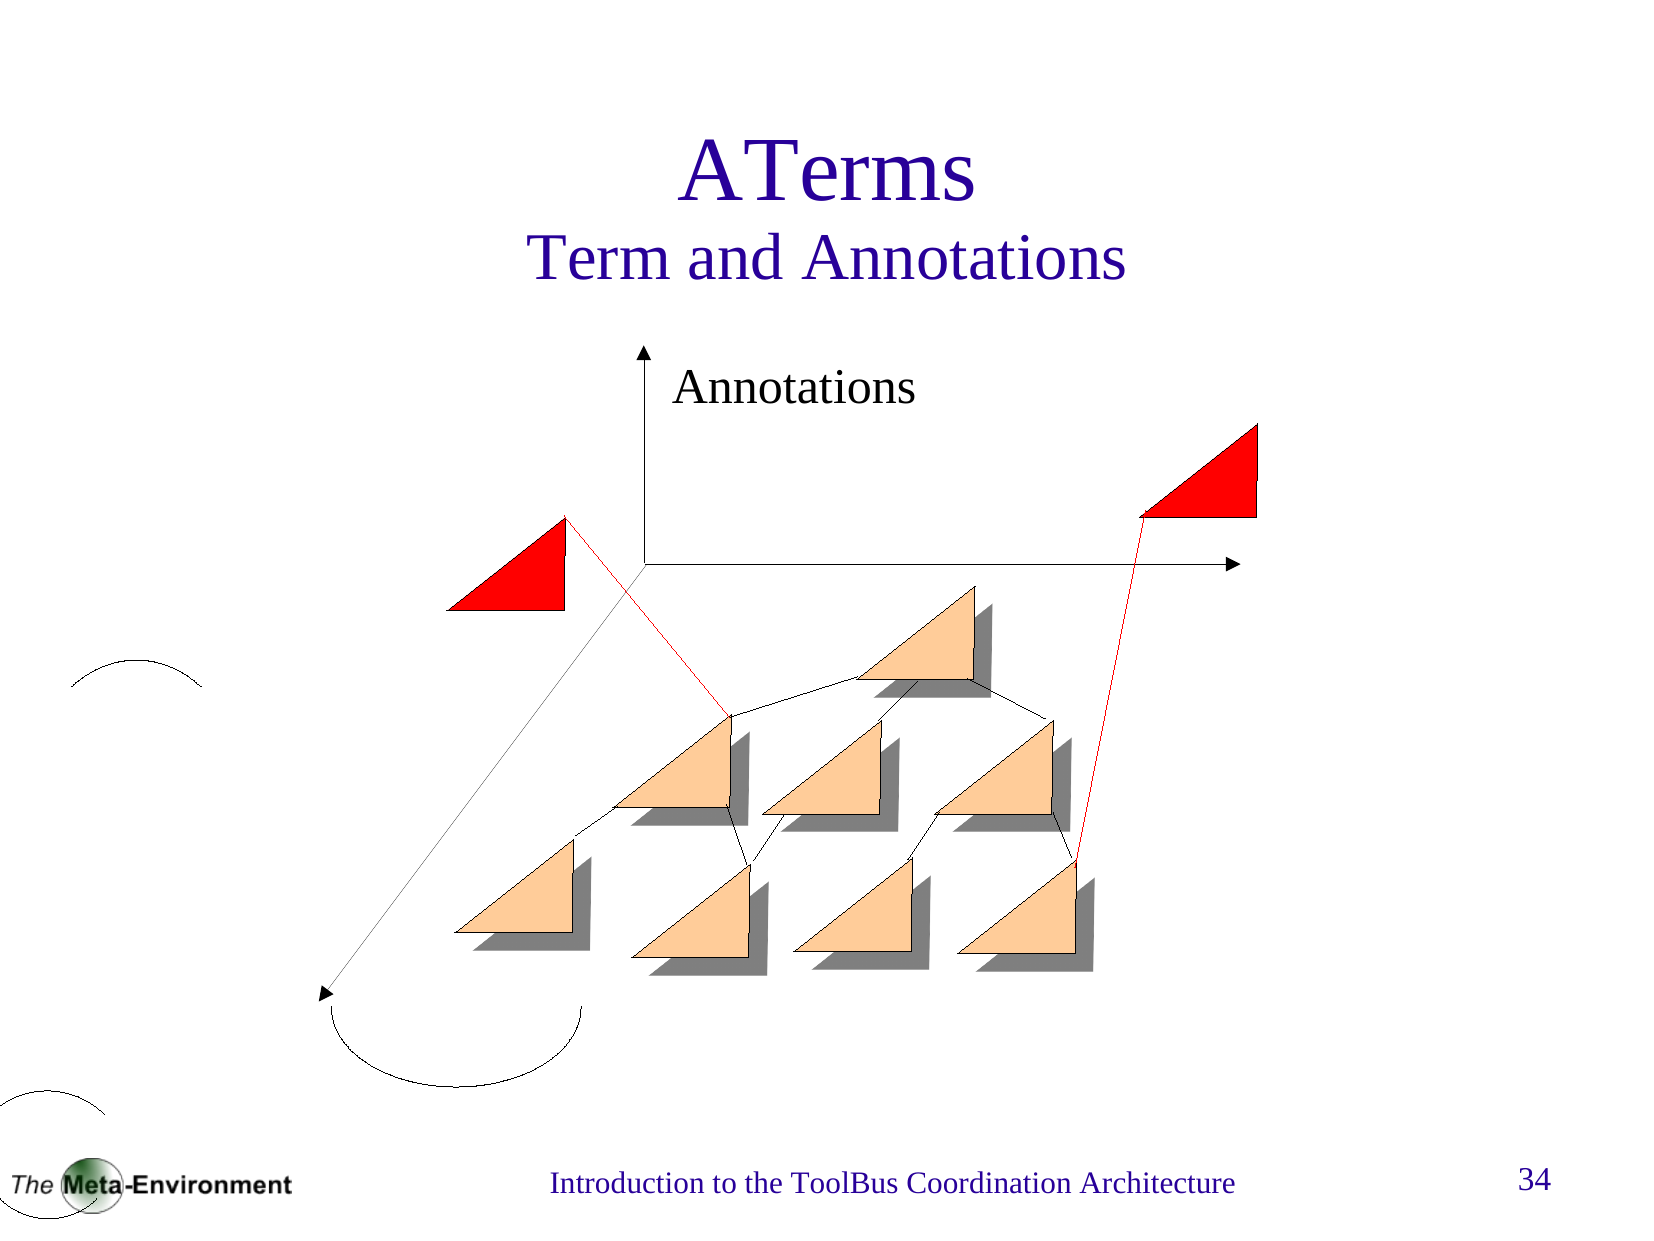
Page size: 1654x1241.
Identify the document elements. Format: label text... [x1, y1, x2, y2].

text_box [934, 720, 1054, 815]
picture [12, 1158, 292, 1214]
text_box [446, 517, 566, 611]
text_box [762, 720, 882, 815]
text_box [454, 839, 574, 933]
text_box [631, 864, 751, 958]
text_box [1139, 423, 1258, 518]
text_box [612, 714, 732, 808]
text_box [856, 586, 976, 680]
text_box [793, 857, 913, 952]
title ATerms Term and Annotations [121, 102, 1534, 311]
text_box Annotations [671, 359, 917, 420]
text_box [957, 859, 1077, 954]
